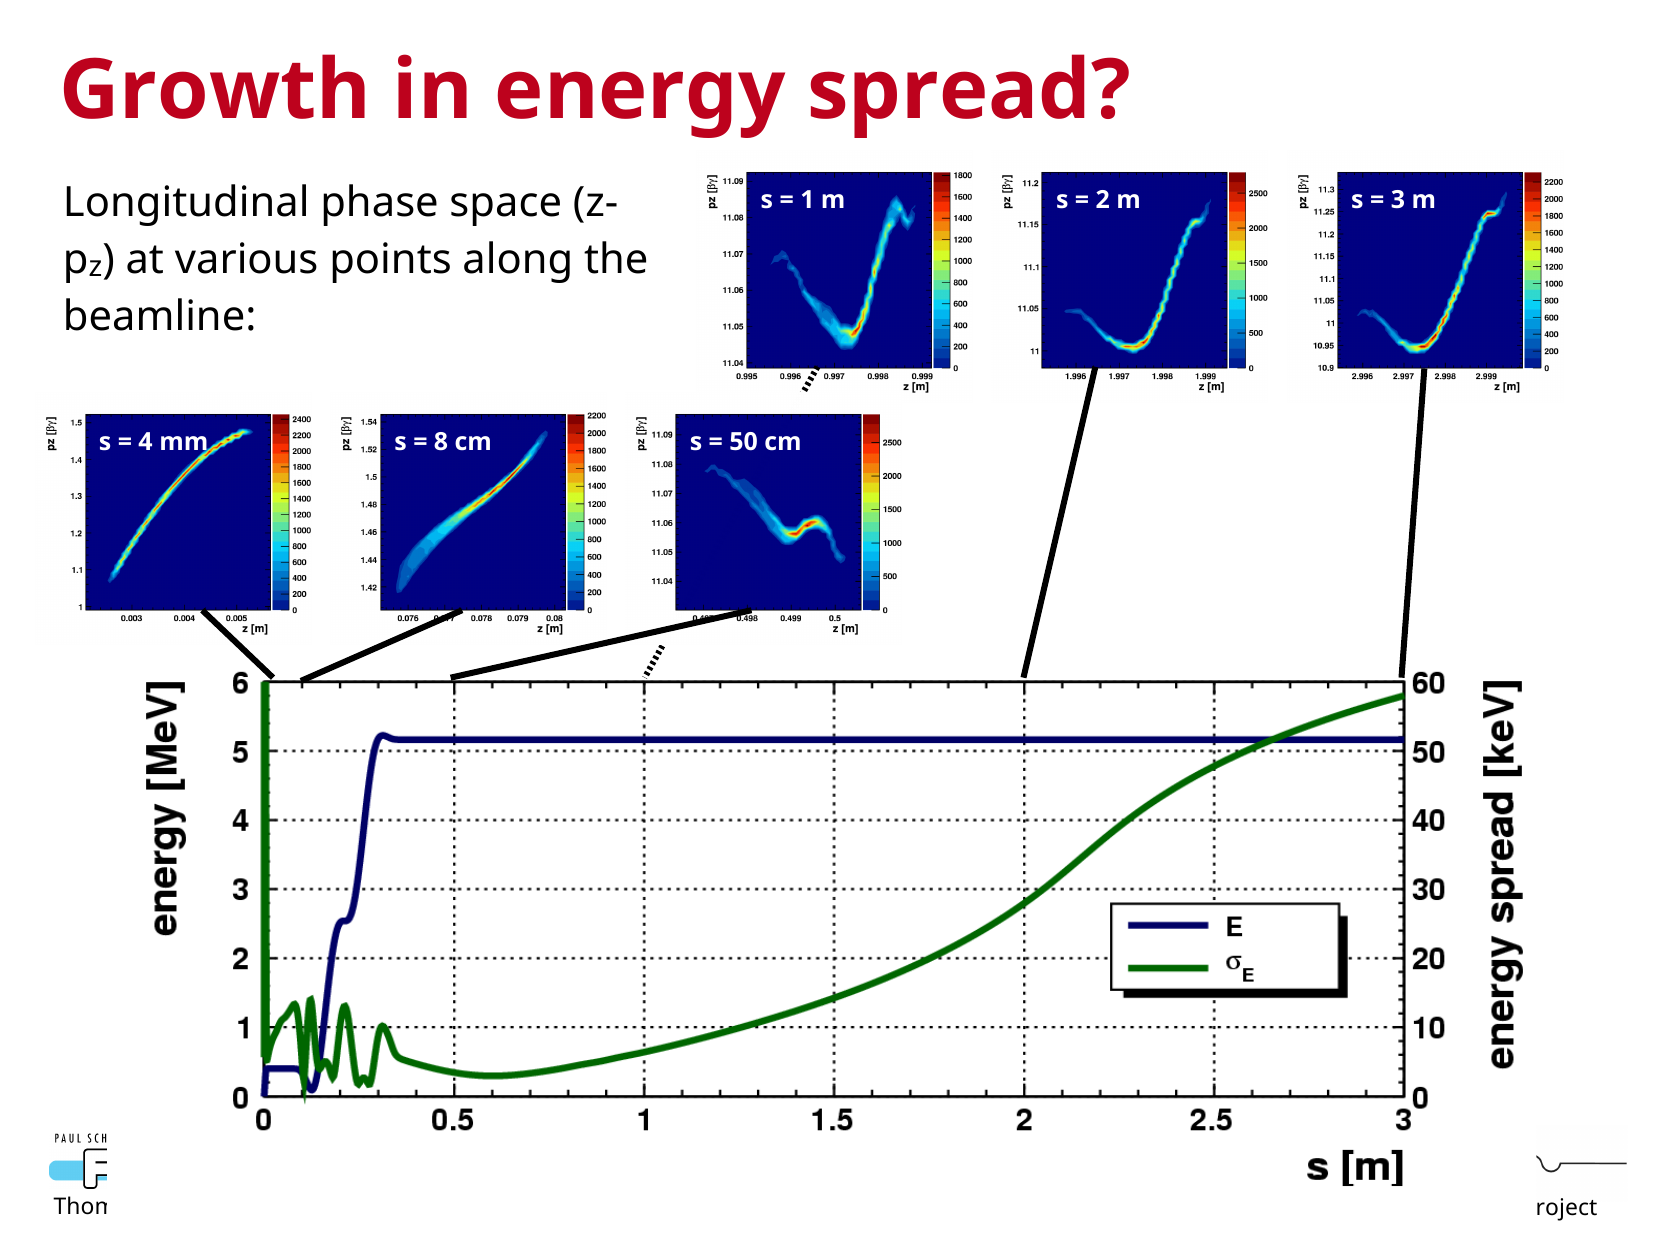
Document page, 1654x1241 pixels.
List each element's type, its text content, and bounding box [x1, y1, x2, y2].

picture [991, 150, 1268, 403]
text_box s = 50 cm [689, 424, 805, 457]
picture [35, 150, 1628, 1226]
text_box s = 4 mm [99, 424, 214, 457]
picture [1287, 150, 1564, 403]
text_box s = 2 m [1055, 182, 1171, 215]
text_box Longitudinal phase space (z-pz) at various points along the beamline: [62, 171, 670, 327]
text_box s = 3 m [1351, 182, 1467, 215]
text_box s = 1 m [760, 182, 876, 215]
title Growth in energy spread? [59, 17, 1327, 156]
text_box s = 8 cm [394, 424, 510, 457]
